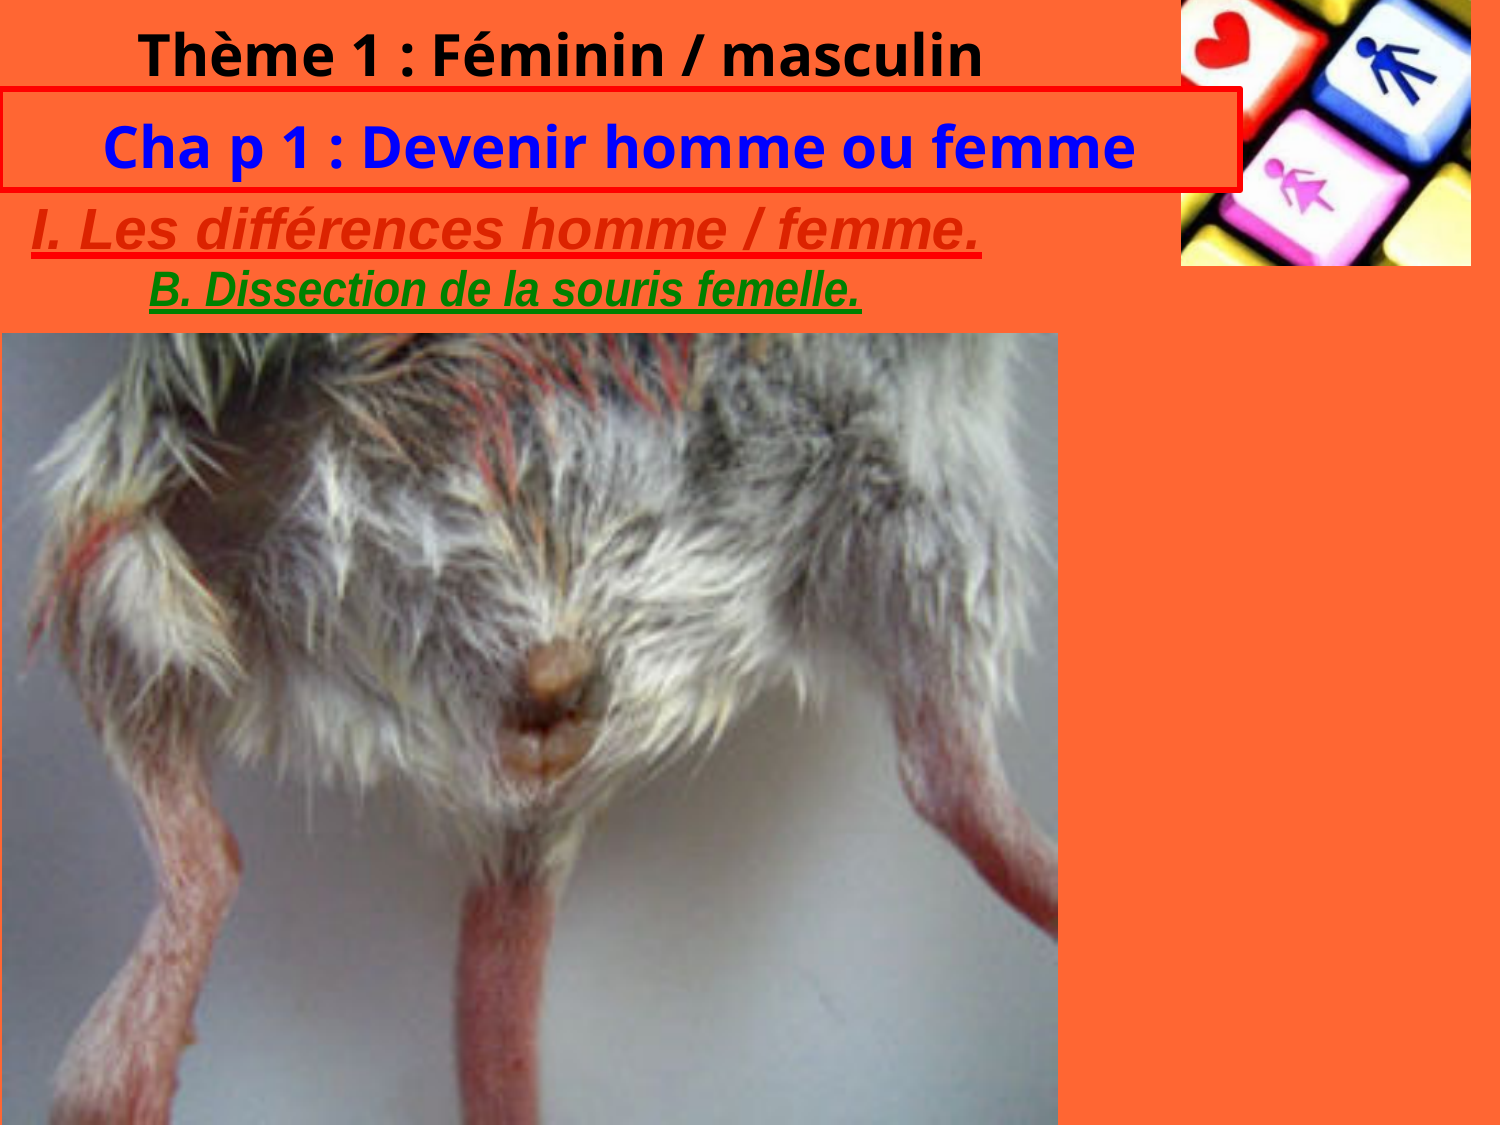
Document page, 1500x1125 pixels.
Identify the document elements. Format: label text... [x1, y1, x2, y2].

picture [2, 333, 1058, 1125]
chart [29, 194, 1033, 325]
text_box Thème 1 : Féminin / masculin [0, 0, 1122, 88]
text_box Cha p 1 : Devenir homme ou femme [0, 88, 1241, 191]
picture [1181, 0, 1471, 266]
